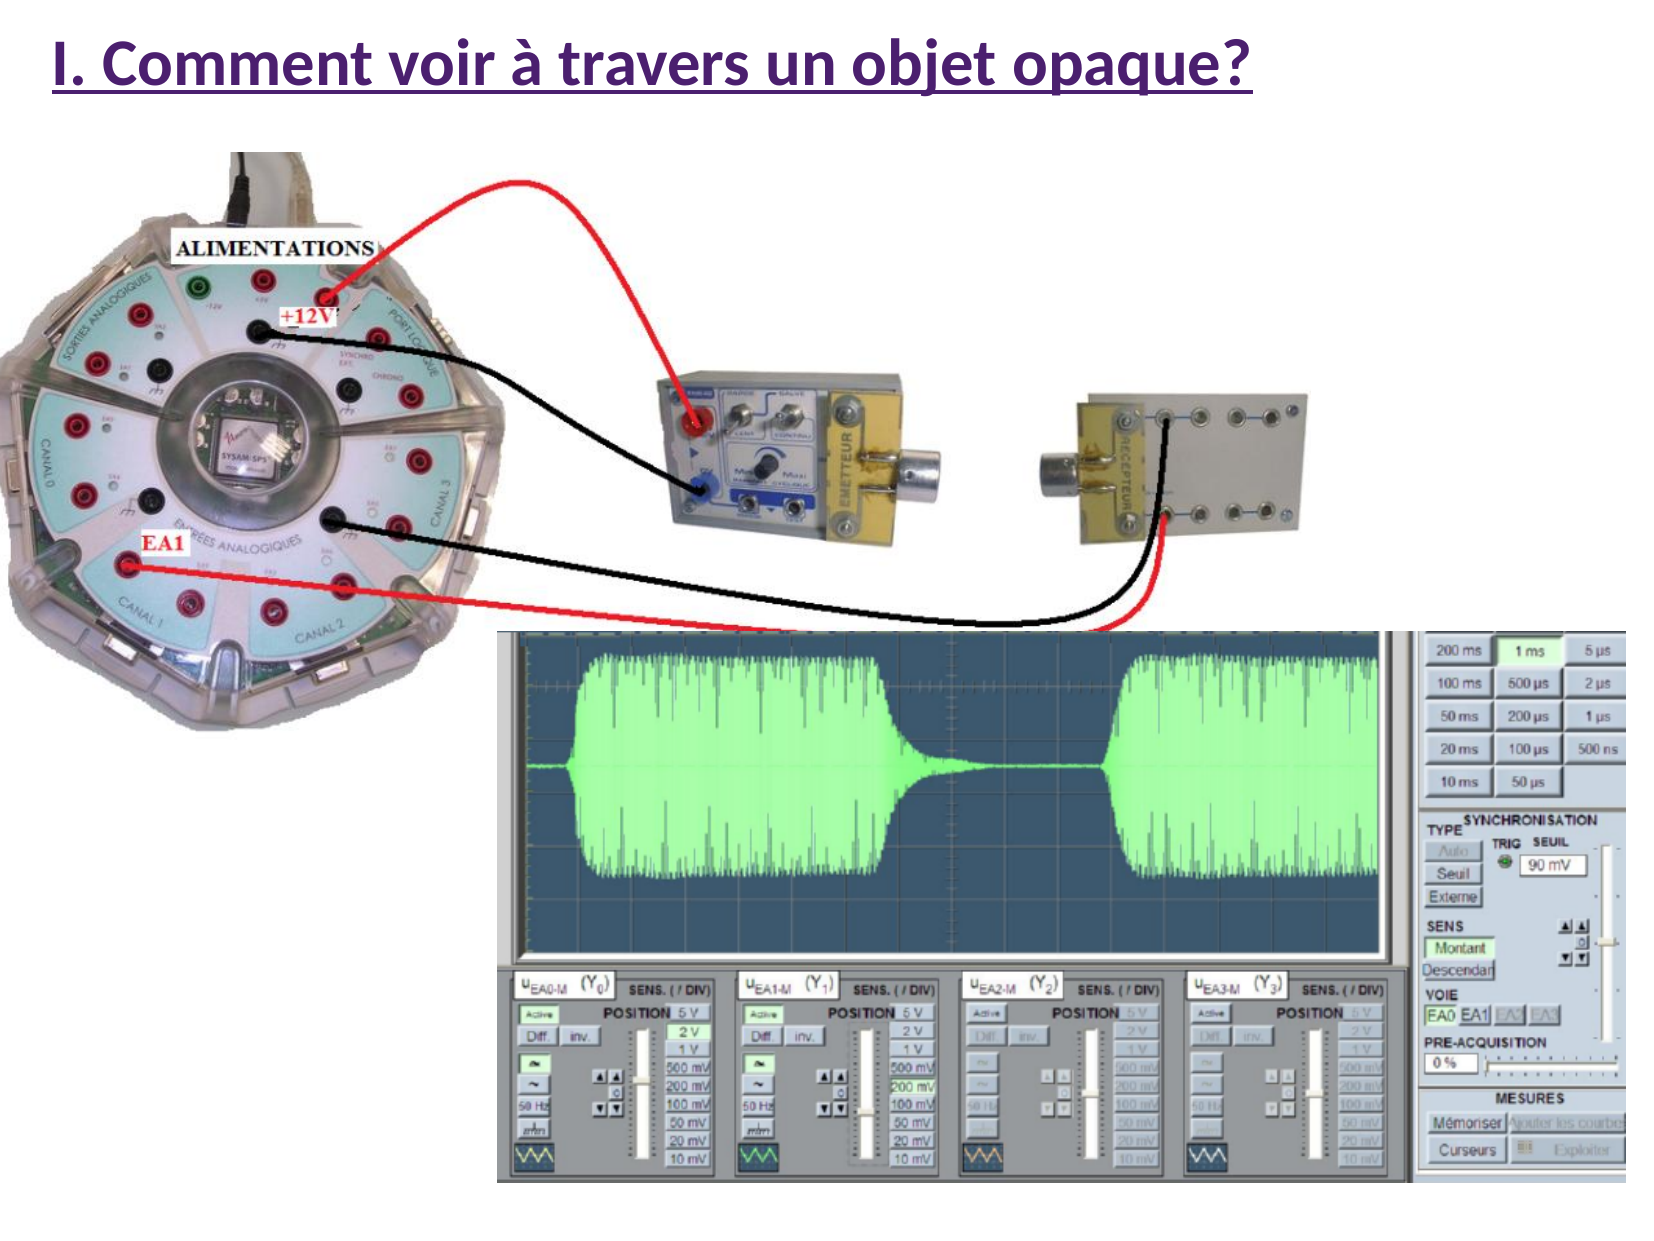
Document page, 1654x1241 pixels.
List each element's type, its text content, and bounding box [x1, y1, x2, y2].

picture [0, 152, 1626, 1183]
text_box I. Comment voir à travers un objet opaque? [36, 27, 1626, 125]
